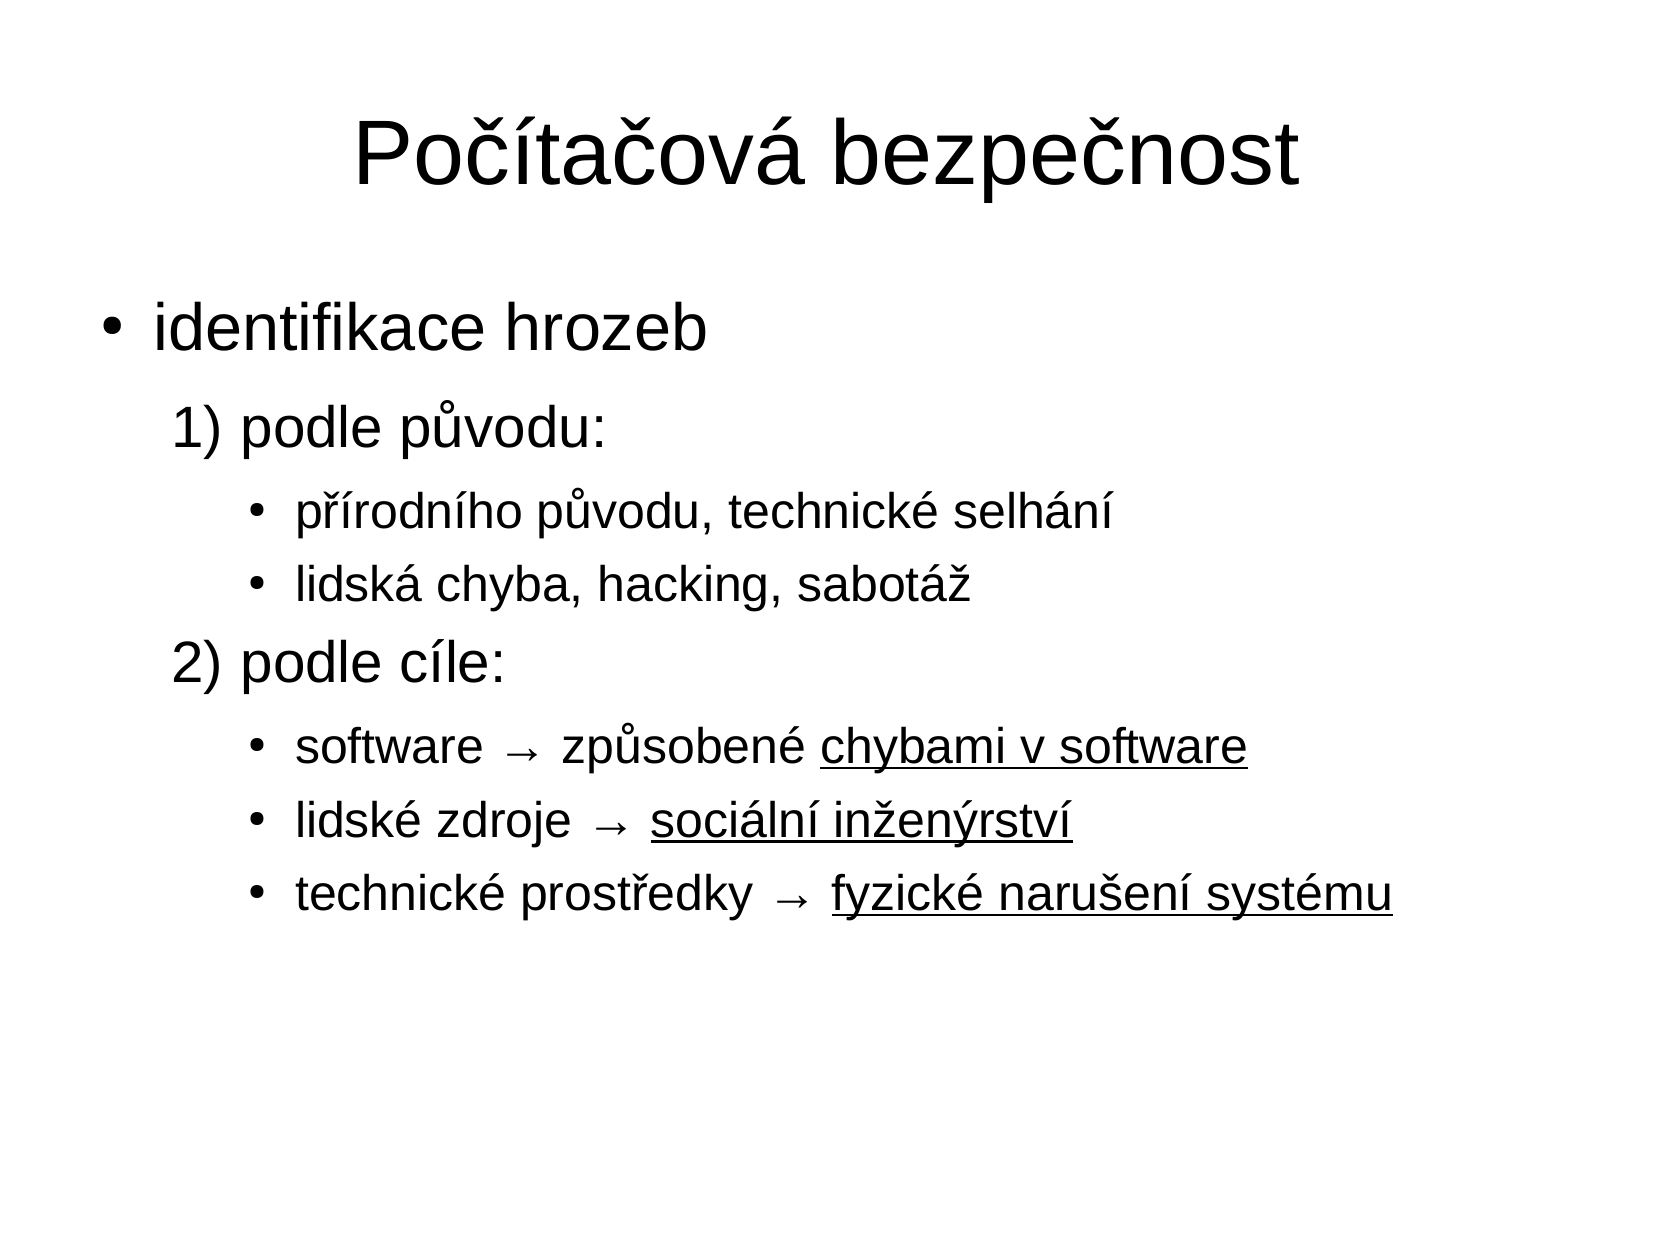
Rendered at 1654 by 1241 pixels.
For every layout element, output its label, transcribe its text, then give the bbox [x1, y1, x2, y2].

list identifikace hrozeb podle původu: přírodního původu, technické selhání lidská chyba, hacking, sabotáž podle cíle: software → způsobené chybami v software lidské zdroje → sociální inženýrství technické prostředky → fyzické narušení systému [82, 290, 1571, 1094]
title Počítačová bezpečnost [82, 56, 1571, 250]
